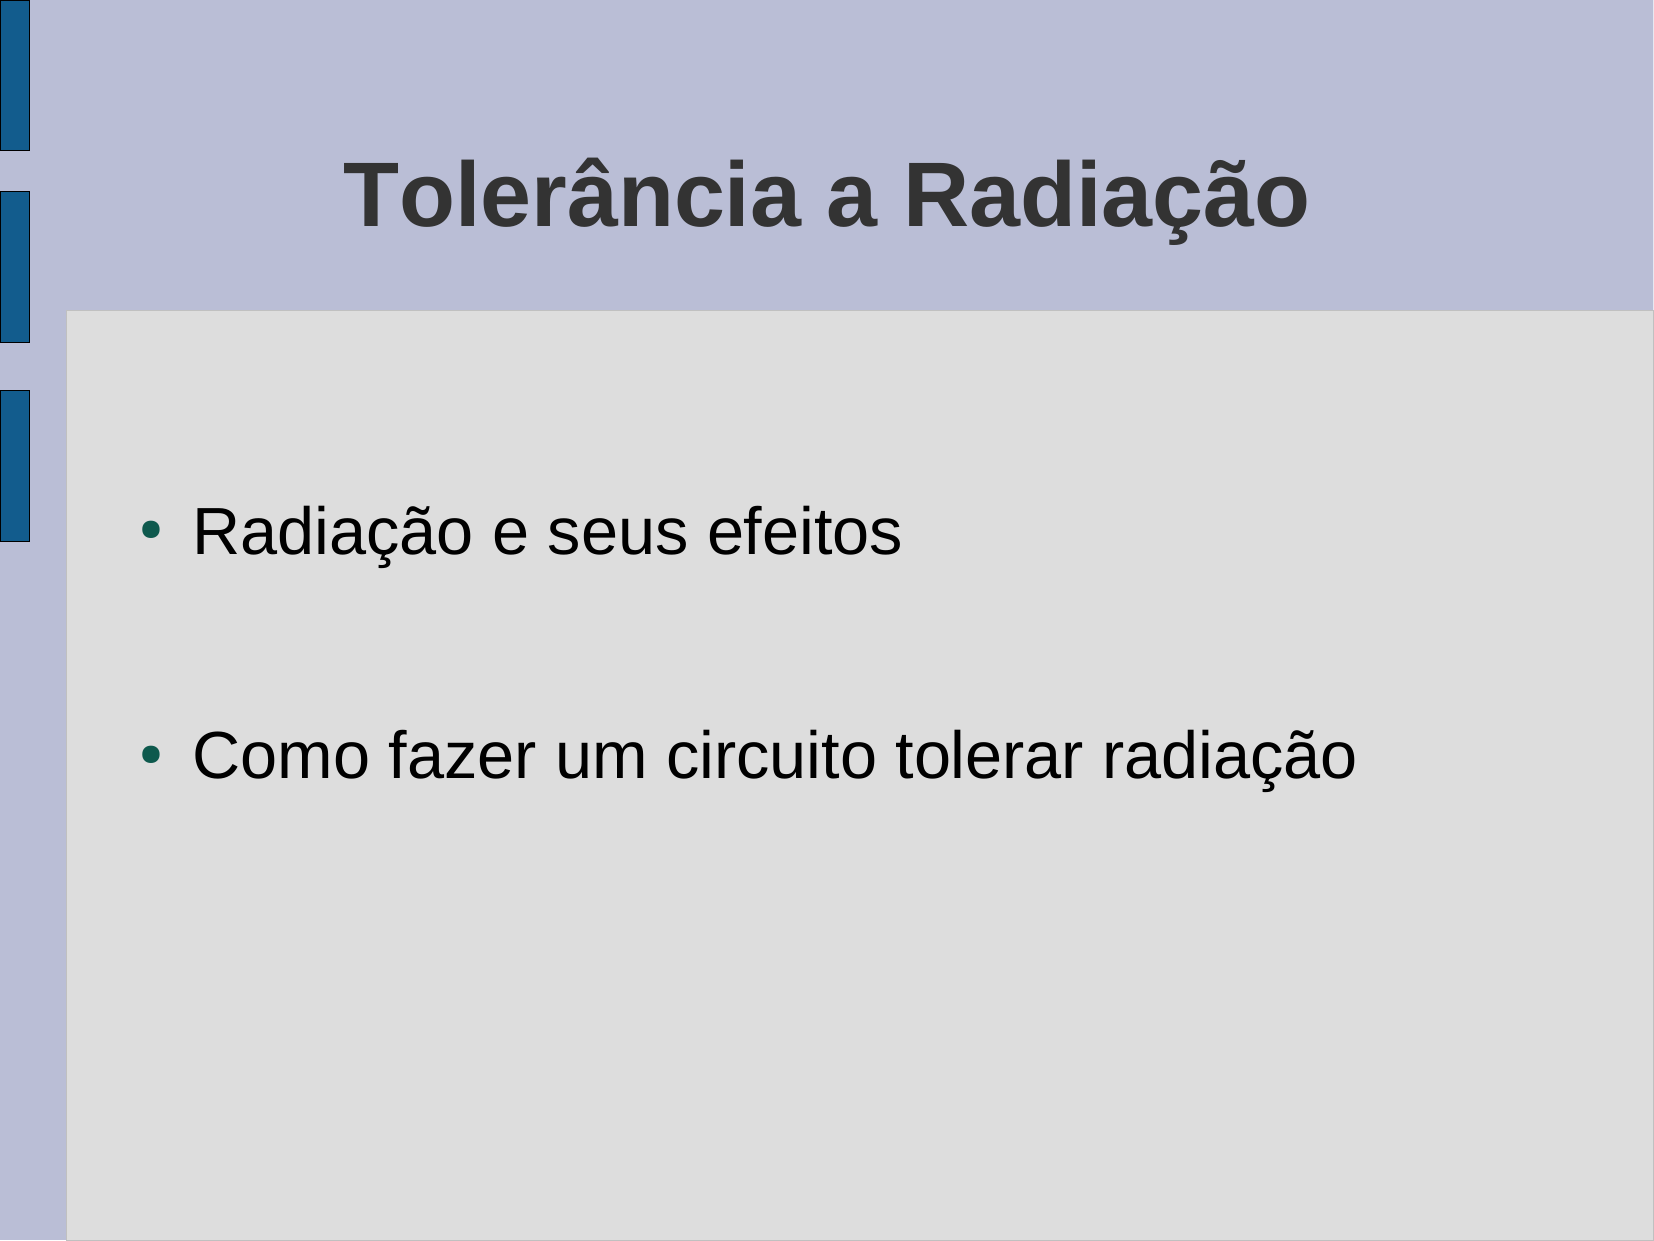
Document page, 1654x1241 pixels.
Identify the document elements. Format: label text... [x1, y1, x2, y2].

title Tolerância a Radiação [121, 91, 1534, 299]
list Radiação e seus efeitos Como fazer um circuito tolerar radiação [121, 344, 1534, 1127]
